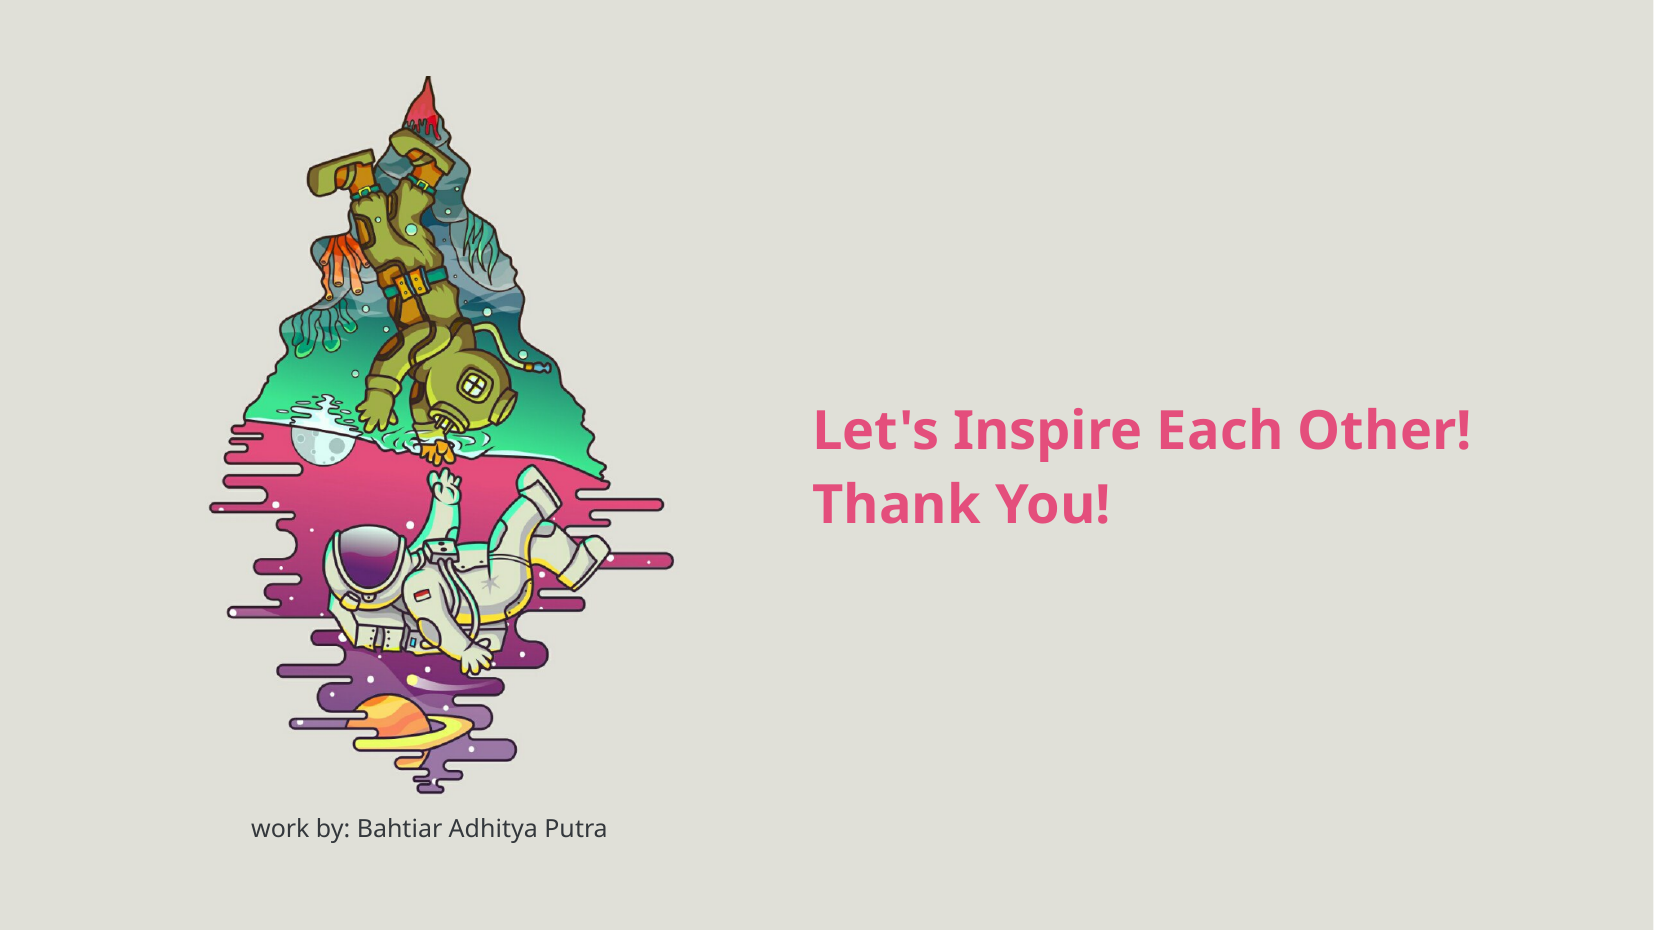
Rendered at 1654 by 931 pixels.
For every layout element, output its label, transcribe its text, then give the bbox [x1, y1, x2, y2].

text_box Let's Inspire Each Other! Thank You! [797, 383, 1536, 629]
picture [172, 76, 680, 798]
